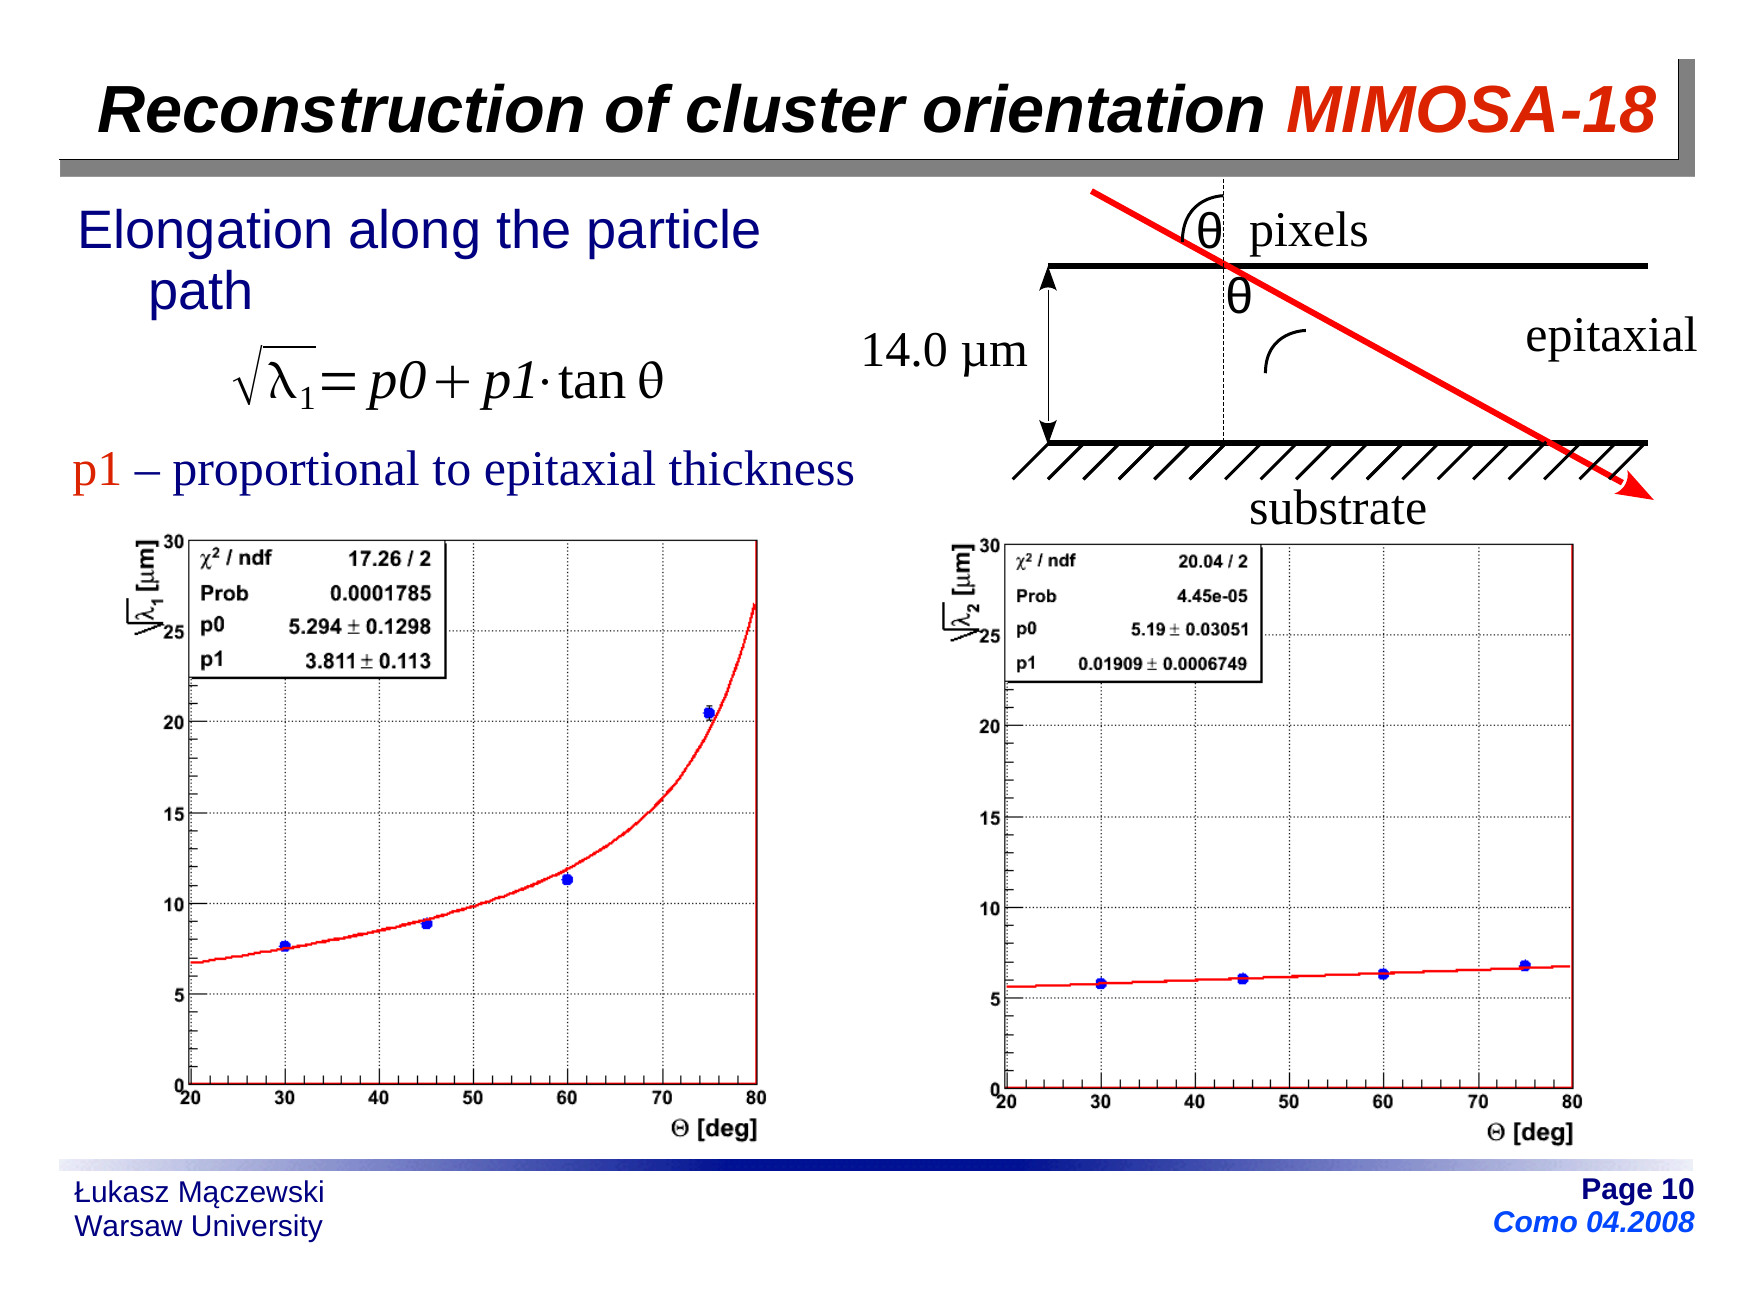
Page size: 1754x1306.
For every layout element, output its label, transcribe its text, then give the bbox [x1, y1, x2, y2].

text_box θ [1225, 267, 1254, 324]
picture [934, 476, 1644, 1157]
picture [59, 1159, 1693, 1171]
picture [118, 533, 828, 1153]
text_box pixels [1249, 202, 1370, 258]
text_box θ [1195, 202, 1224, 259]
text_box 14.0 µm [860, 321, 1029, 378]
title Reconstruction of cluster orientation MIMOSA-18 [59, 47, 1695, 173]
text_box substrate [1249, 479, 1428, 536]
text_box p1 – proportional to epitaxial thickness [72, 441, 870, 497]
text_box epitaxial [1525, 306, 1699, 362]
chart [217, 342, 679, 418]
list Elongation along the particle path [65, 199, 858, 533]
picture [1634, 476, 1644, 487]
